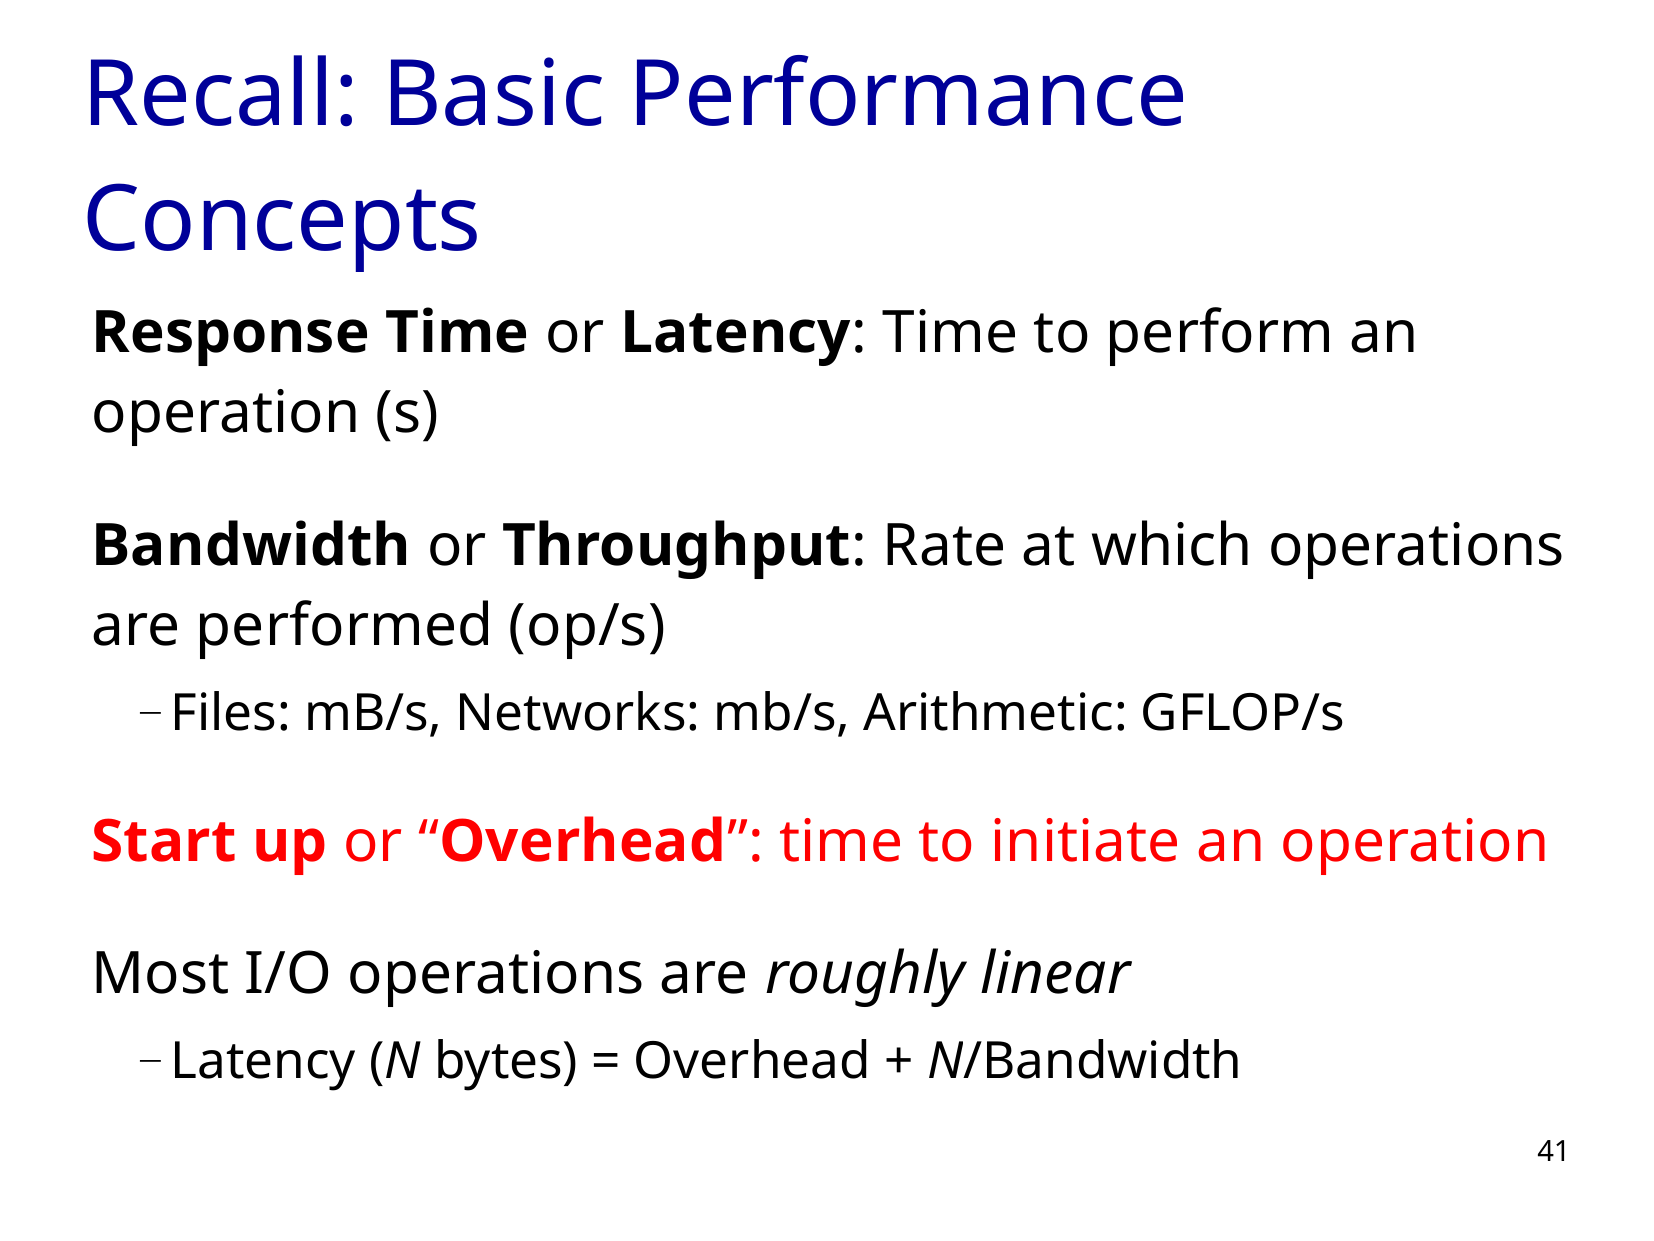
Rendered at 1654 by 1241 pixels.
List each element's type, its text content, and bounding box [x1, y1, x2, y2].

list Response Time or Latency: Time to perform an operation (s) Bandwidth or Throughput: Rate at which operations are performed (op/s) Files: mB/s, Networks: mb/s, Arithmetic: GFLOP/s Start up or “Overhead”: time to initiate an operation Most I/O operations are roughly linear Latency (N bytes) = Overhead + N/Bandwidth [60, 290, 1571, 1096]
title Recall: Basic Performance Concepts [82, 49, 1571, 257]
